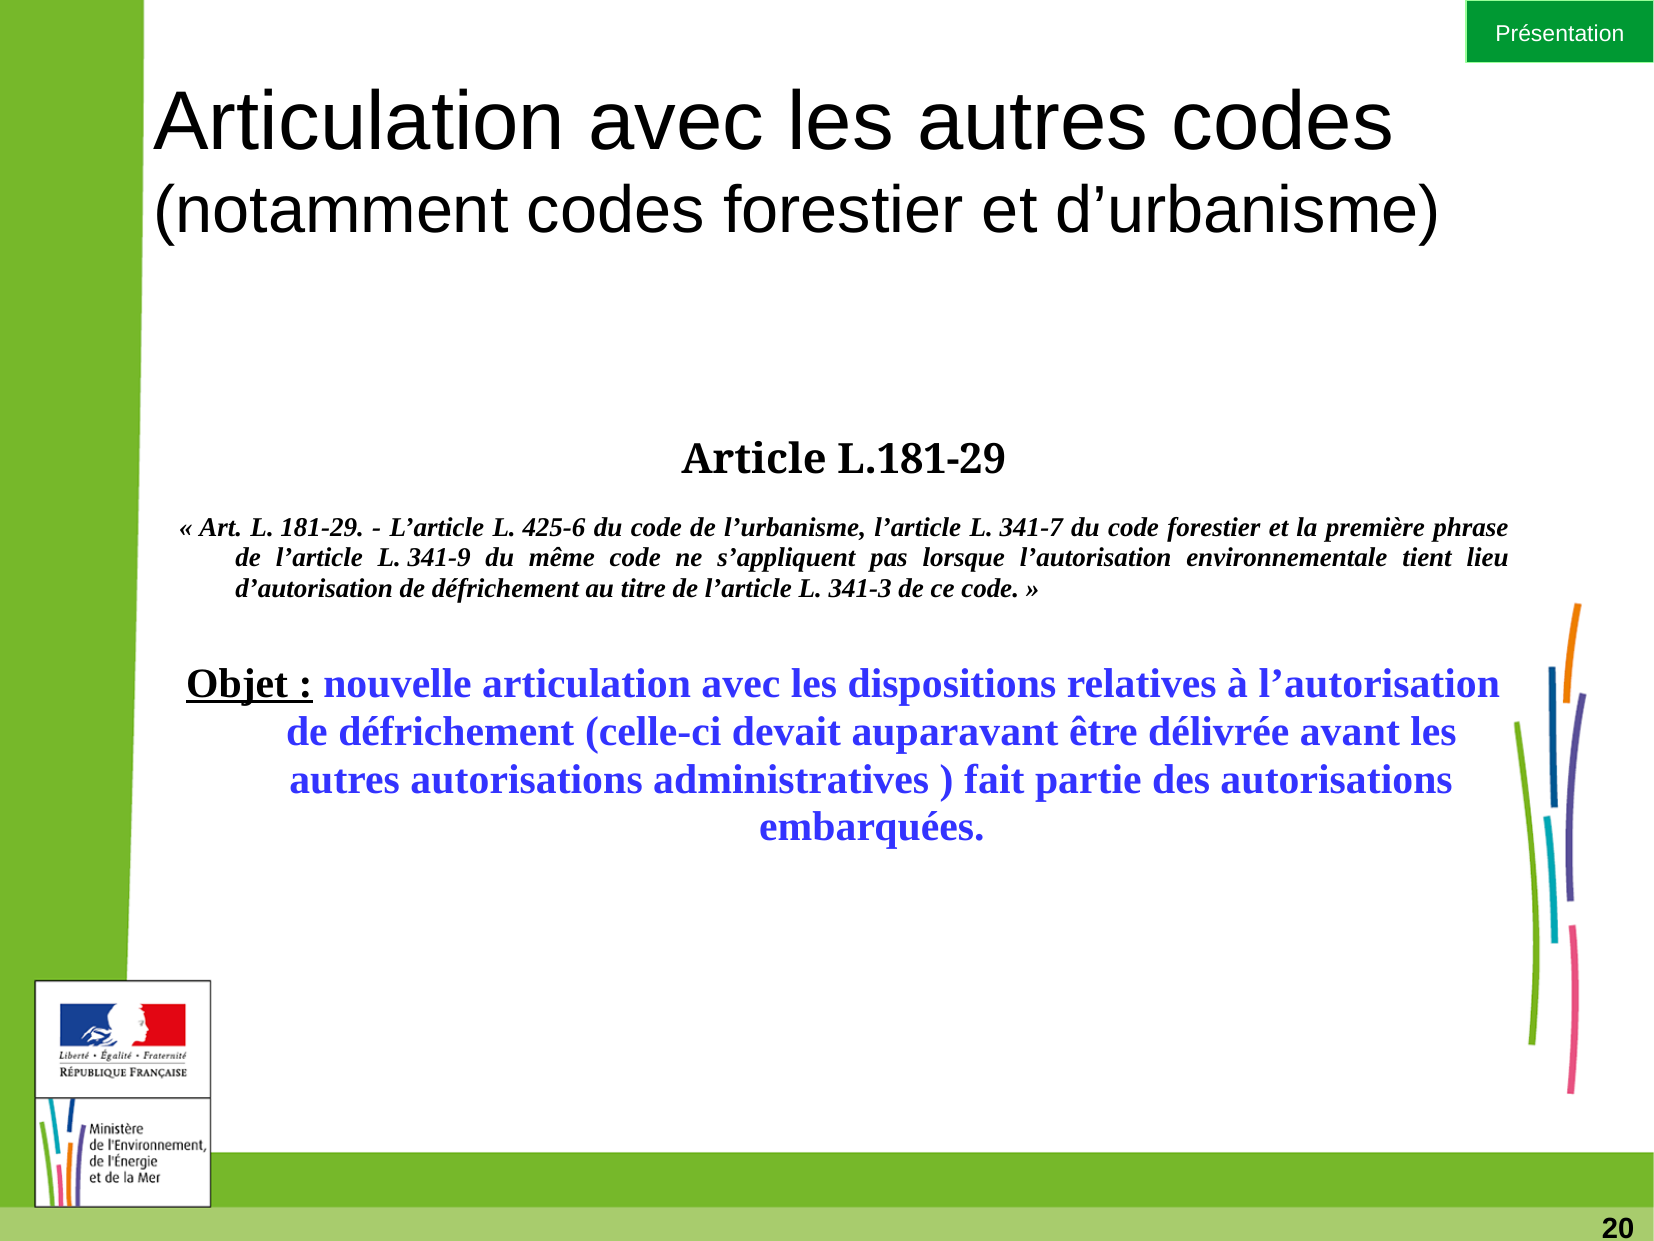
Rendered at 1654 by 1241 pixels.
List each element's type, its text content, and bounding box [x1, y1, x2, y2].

text_box Présentation [1466, 0, 1654, 63]
title Articulation avec les autres codes (notamment codes forestier et d’urbanisme) [82, 49, 1571, 257]
picture [0, 0, 1654, 1241]
text_box Article L.181-29 « Art. L. 181-29. - L’article L. 425-6 du code de l’urbanisme, l’article L. 341-7 du code forestier et la première phrase de l’article L. 341-9 du même code ne s’appliquent pas lorsque l’autorisation environnementale tient lieu d’autorisation de défrichement au titre de l’article L. 341‑3 de ce code. » Objet : nouvelle articulation avec les dispositions relatives à l’autorisation de défrichement (celle-ci devait auparavant être délivrée avant les autres autorisations administratives ) fait partie des autorisations embarquées. [179, 269, 1509, 1010]
